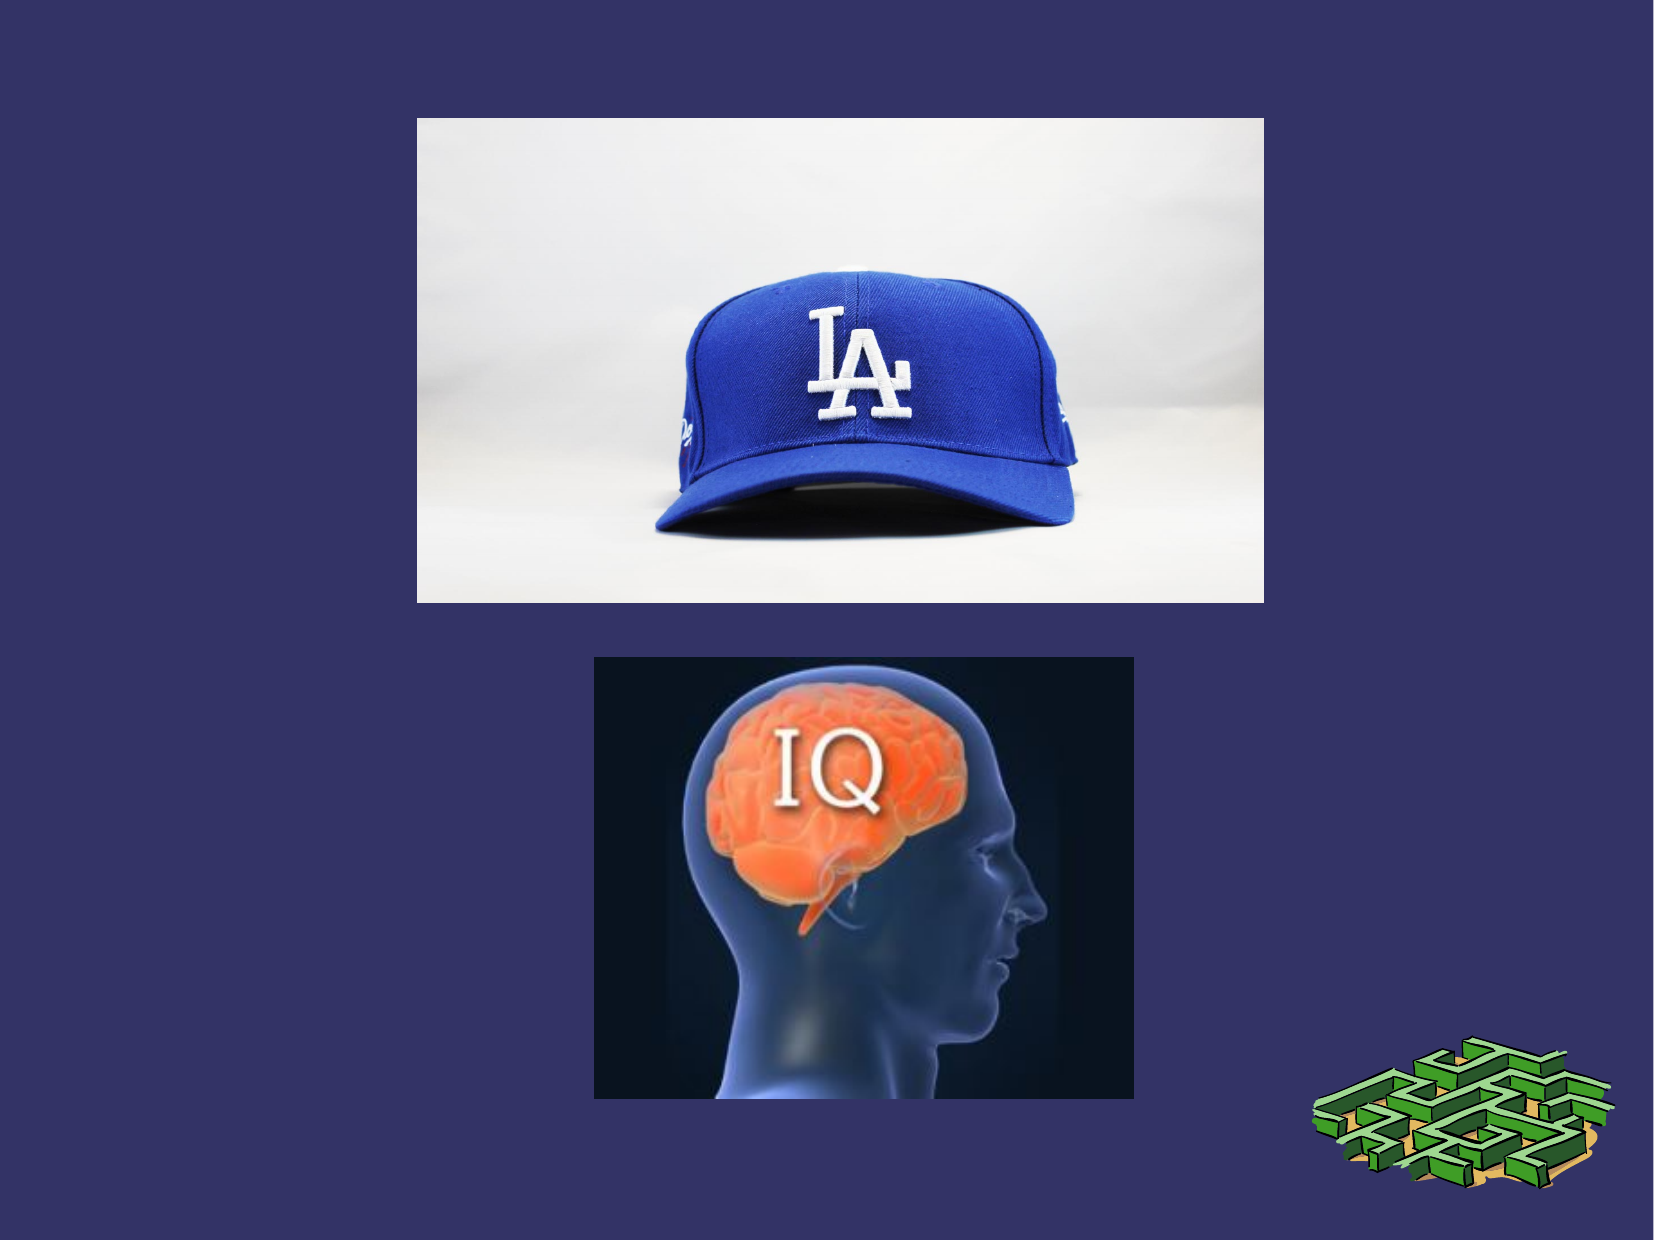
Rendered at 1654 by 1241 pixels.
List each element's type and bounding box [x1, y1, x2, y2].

picture [417, 118, 1264, 603]
picture [594, 657, 1134, 1099]
